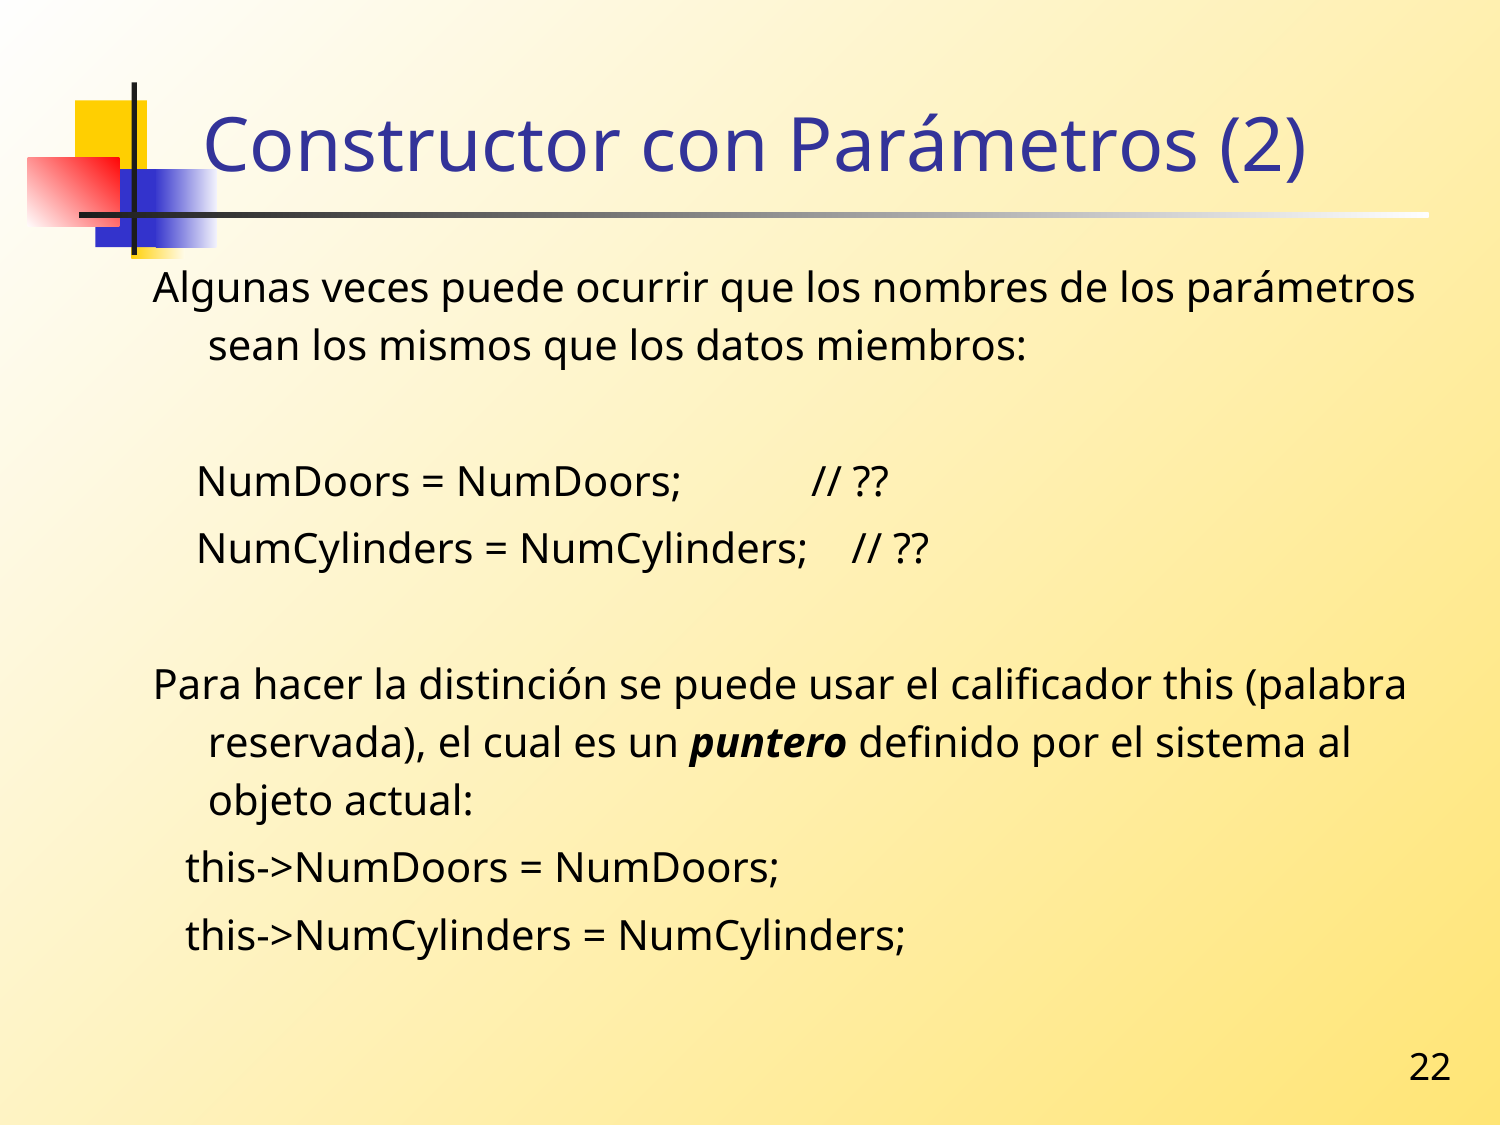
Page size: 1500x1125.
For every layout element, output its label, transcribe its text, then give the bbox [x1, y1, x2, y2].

list Algunas veces puede ocurrir que los nombres de los parámetros sean los mismos que los datos miembros: NumDoors = NumDoors; // ?? NumCylinders = NumCylinders; // ?? Para hacer la distinción se puede usar el calificador this (palabra reservada), el cual es un puntero definido por el sistema al objeto actual: this->NumDoors = NumDoors; this->NumCylinders = NumCylinders; [137, 249, 1463, 1013]
title Constructor con Parámetros (2)‏ [187, 37, 1466, 201]
